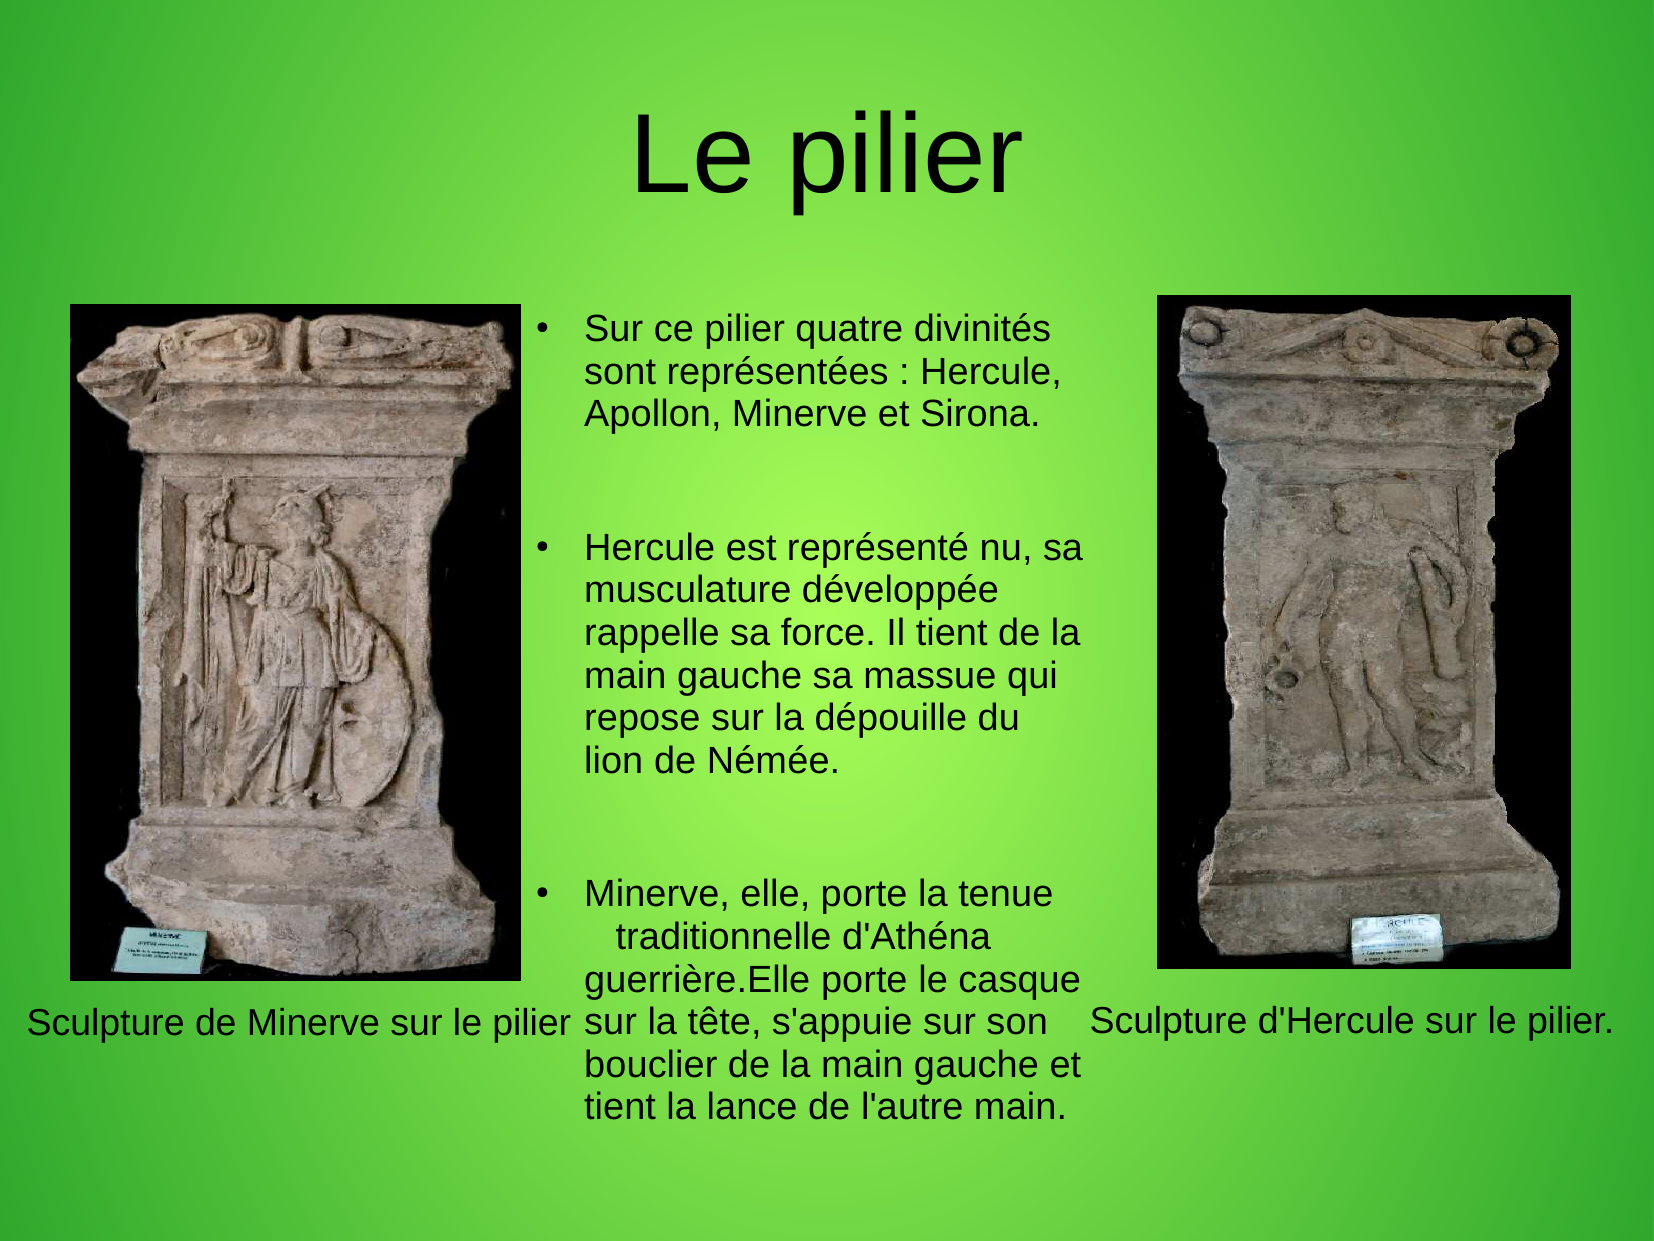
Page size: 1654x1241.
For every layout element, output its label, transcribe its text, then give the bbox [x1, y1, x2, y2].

title Le pilier [82, 49, 1571, 257]
list Sur ce pilier quatre divinités sont représentées : Hercule, Apollon, Minerve et Sirona. Hercule est représenté nu, sa musculature développée rappelle sa force. Il tient de la main gauche sa massue qui repose sur la dépouille du lion de Némée. Minerve, elle, porte la tenue traditionnelle d'Athéna guerrière.Elle porte le casque sur la tête, s'appuie sur son bouclier de la main gauche et tient la lance de l'autre main. [519, 307, 1087, 1146]
picture [70, 304, 521, 981]
picture [1157, 295, 1571, 969]
text_box Sculpture d'Hercule sur le pilier. [1074, 992, 1630, 1049]
text_box Sculpture de Minerve sur le pilier [11, 994, 721, 1052]
